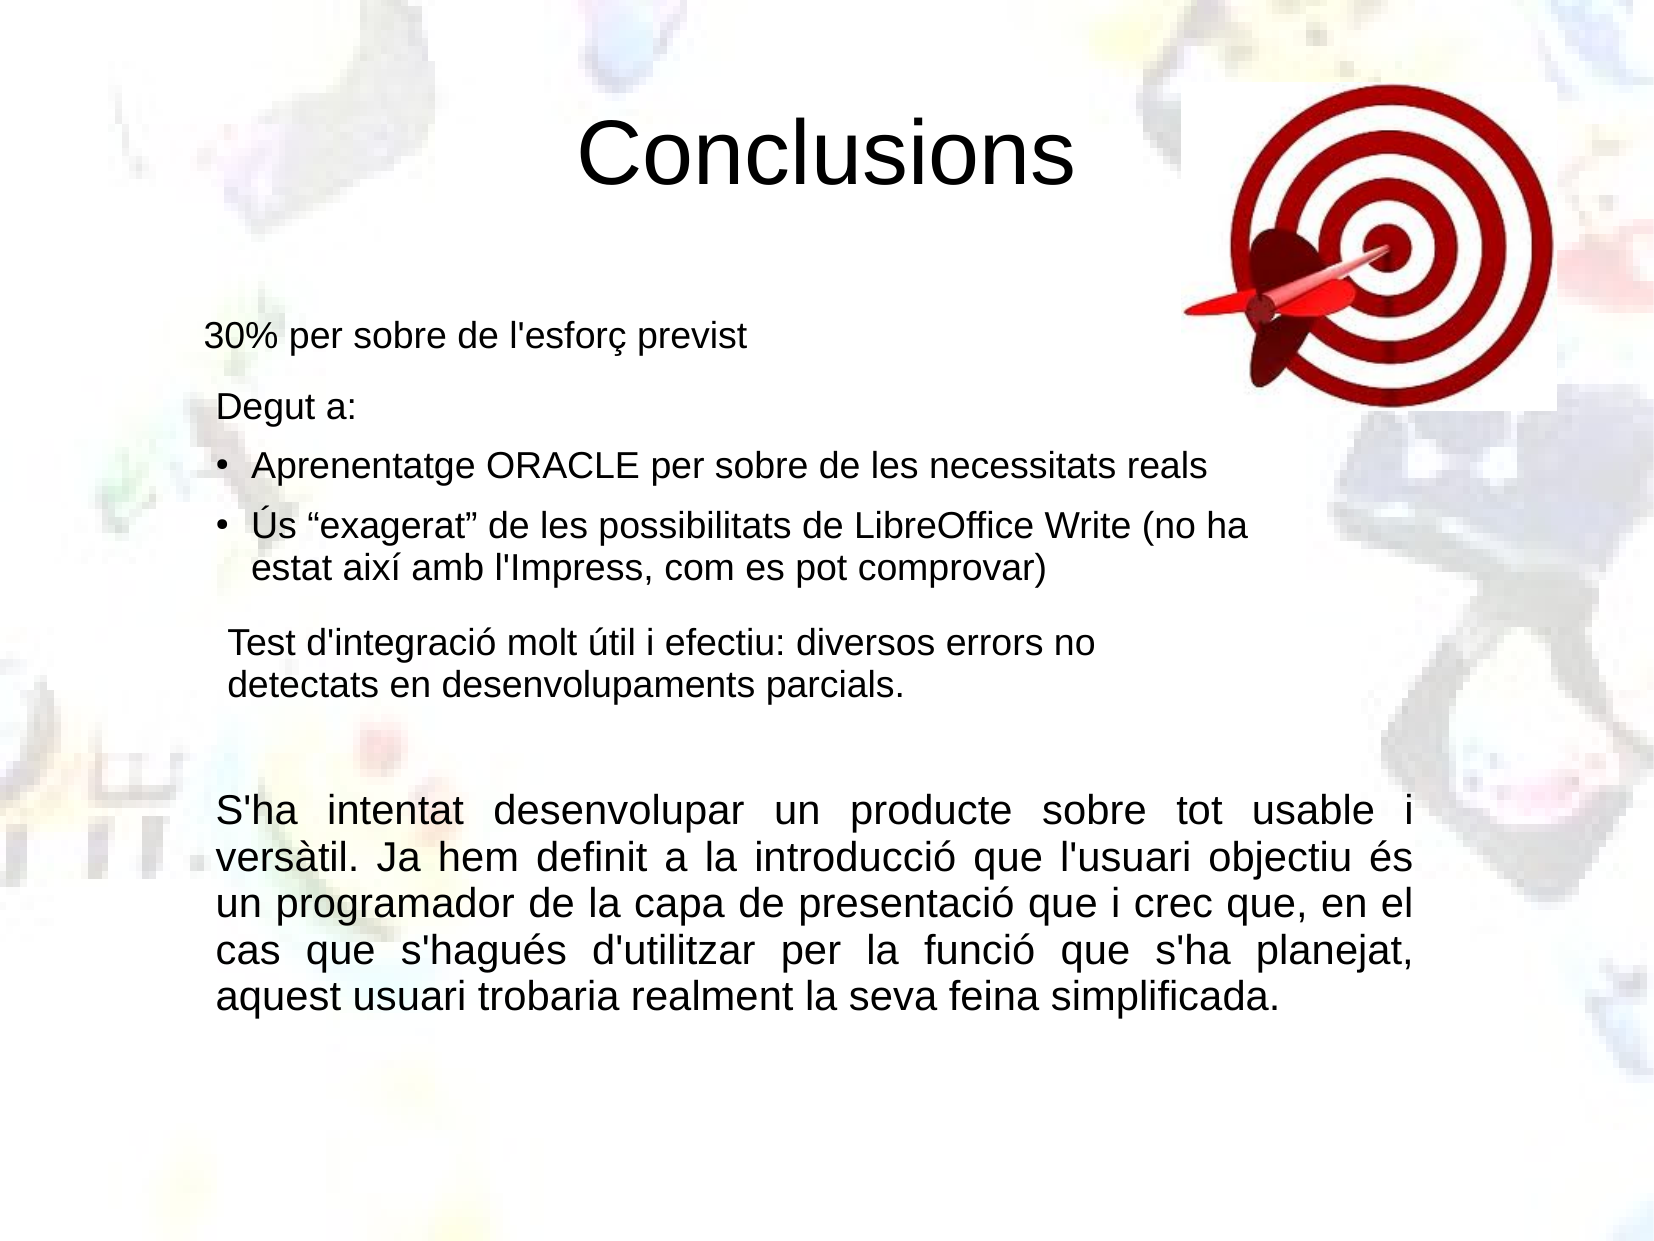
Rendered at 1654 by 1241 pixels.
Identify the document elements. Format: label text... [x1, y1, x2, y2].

text_box Degut a: Aprenentatge ORACLE per sobre de les necessitats reals Ús “exagerat” de les possibilitats de LibreOffice Write (no ha estat així amb l'Impress, com es pot comprovar) [200, 377, 1347, 597]
picture [0, 0, 1654, 1241]
text_box S'ha intentat desenvolupar un producte sobre tot usable i versàtil. Ja hem definit a la introducció que l'usuari objectiu és un programador de la capa de presentació que i crec que, en el cas que s'hagués d'utilitzar per la funció que s'ha planejat, aquest usuari trobaria realment la seva feina simplificada. [200, 779, 1430, 1029]
title Conclusions [82, 49, 1571, 257]
text_box 30% per sobre de l'esforç previst [188, 307, 851, 364]
text_box Test d'integració molt útil i efectiu: diversos errors no detectats en desenvolupaments parcials. [212, 614, 1241, 714]
